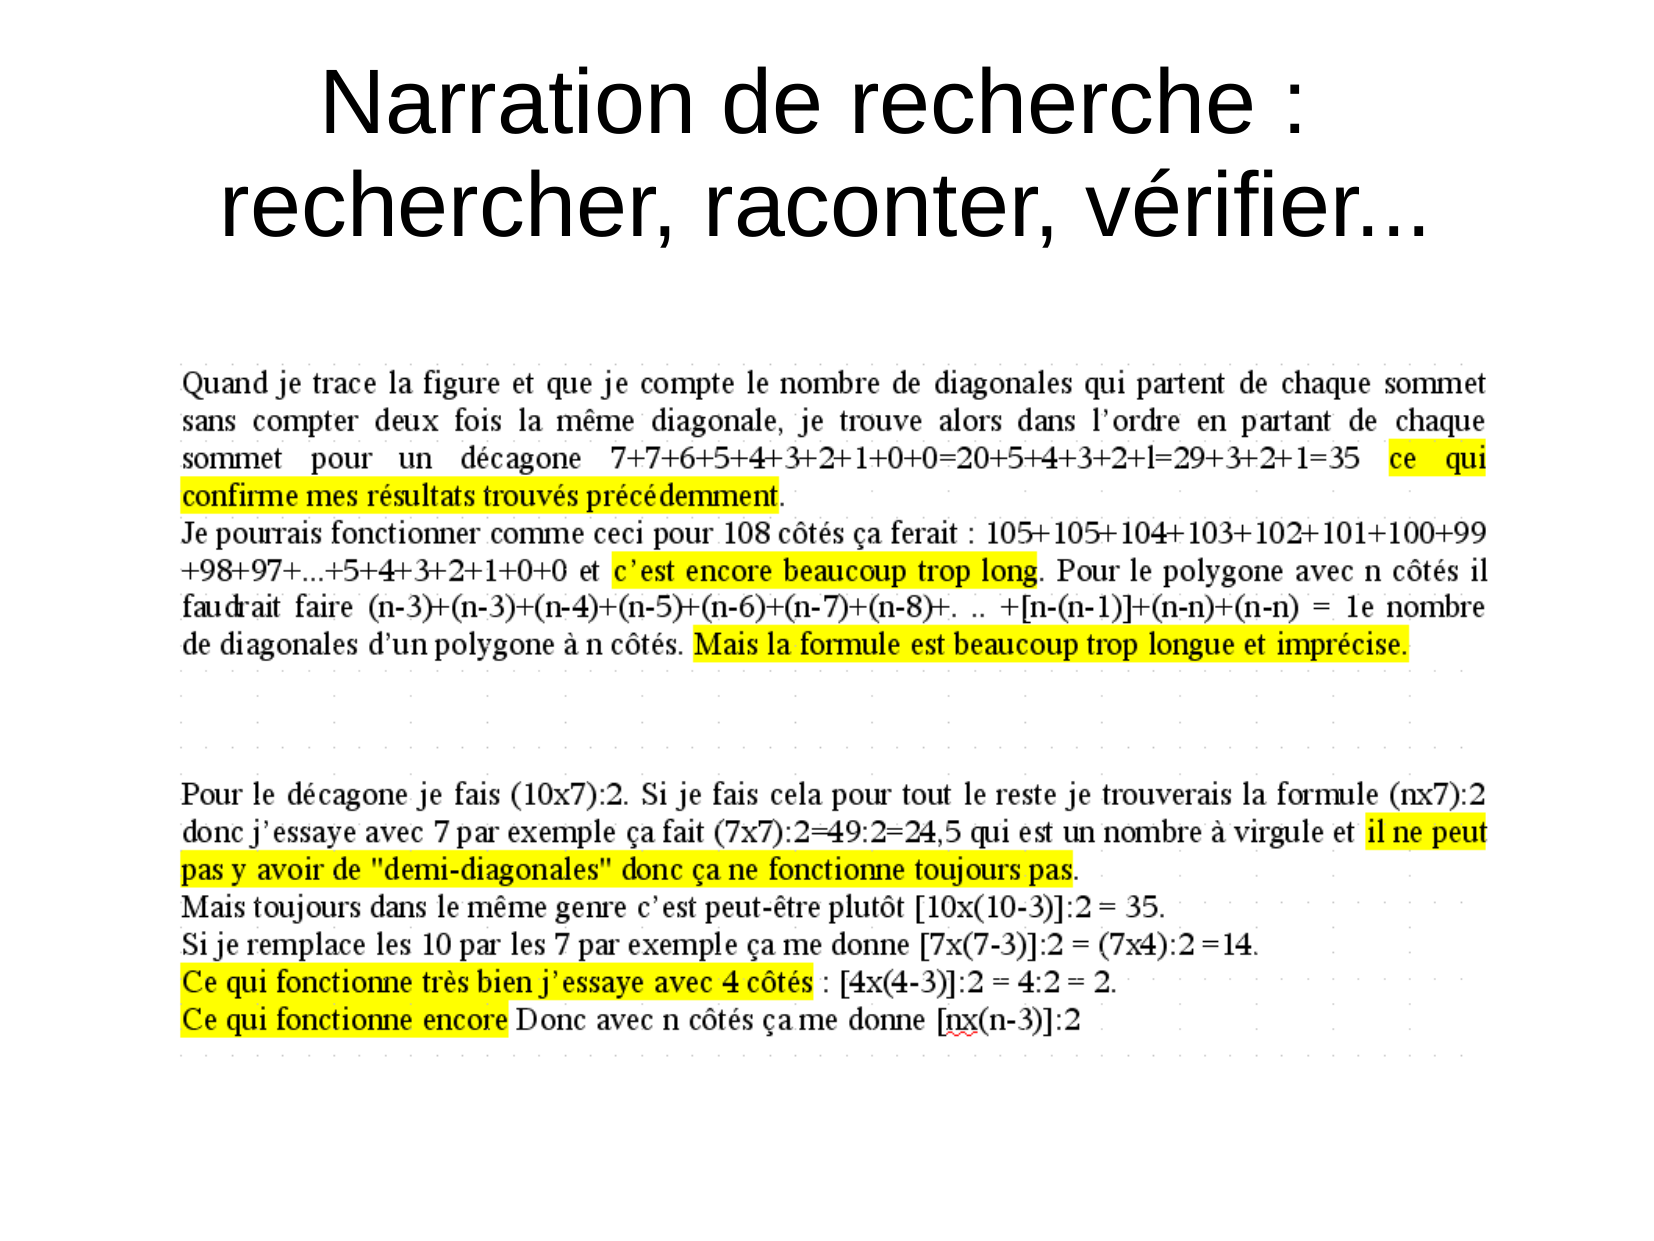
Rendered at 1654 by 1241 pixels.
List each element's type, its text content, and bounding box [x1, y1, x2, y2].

picture [143, 353, 1536, 1063]
title Narration de recherche : rechercher, raconter, vérifier... [82, 50, 1571, 256]
